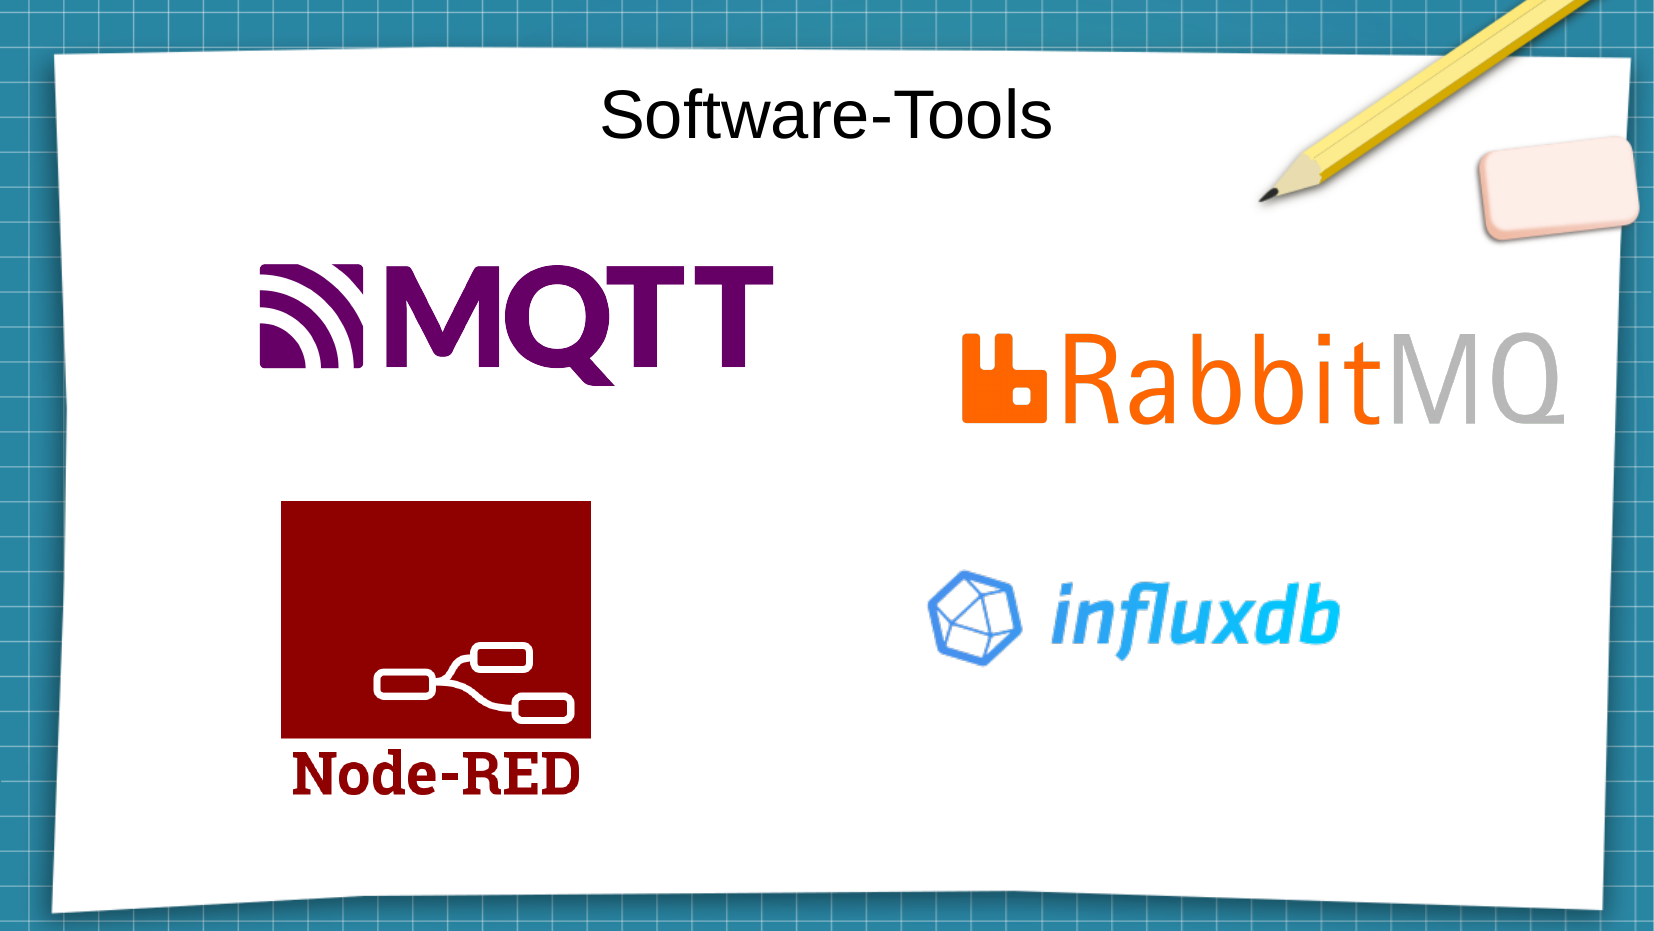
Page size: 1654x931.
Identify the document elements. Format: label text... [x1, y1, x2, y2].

picture [0, 0, 1654, 931]
title Software-Tools [82, 37, 1571, 193]
